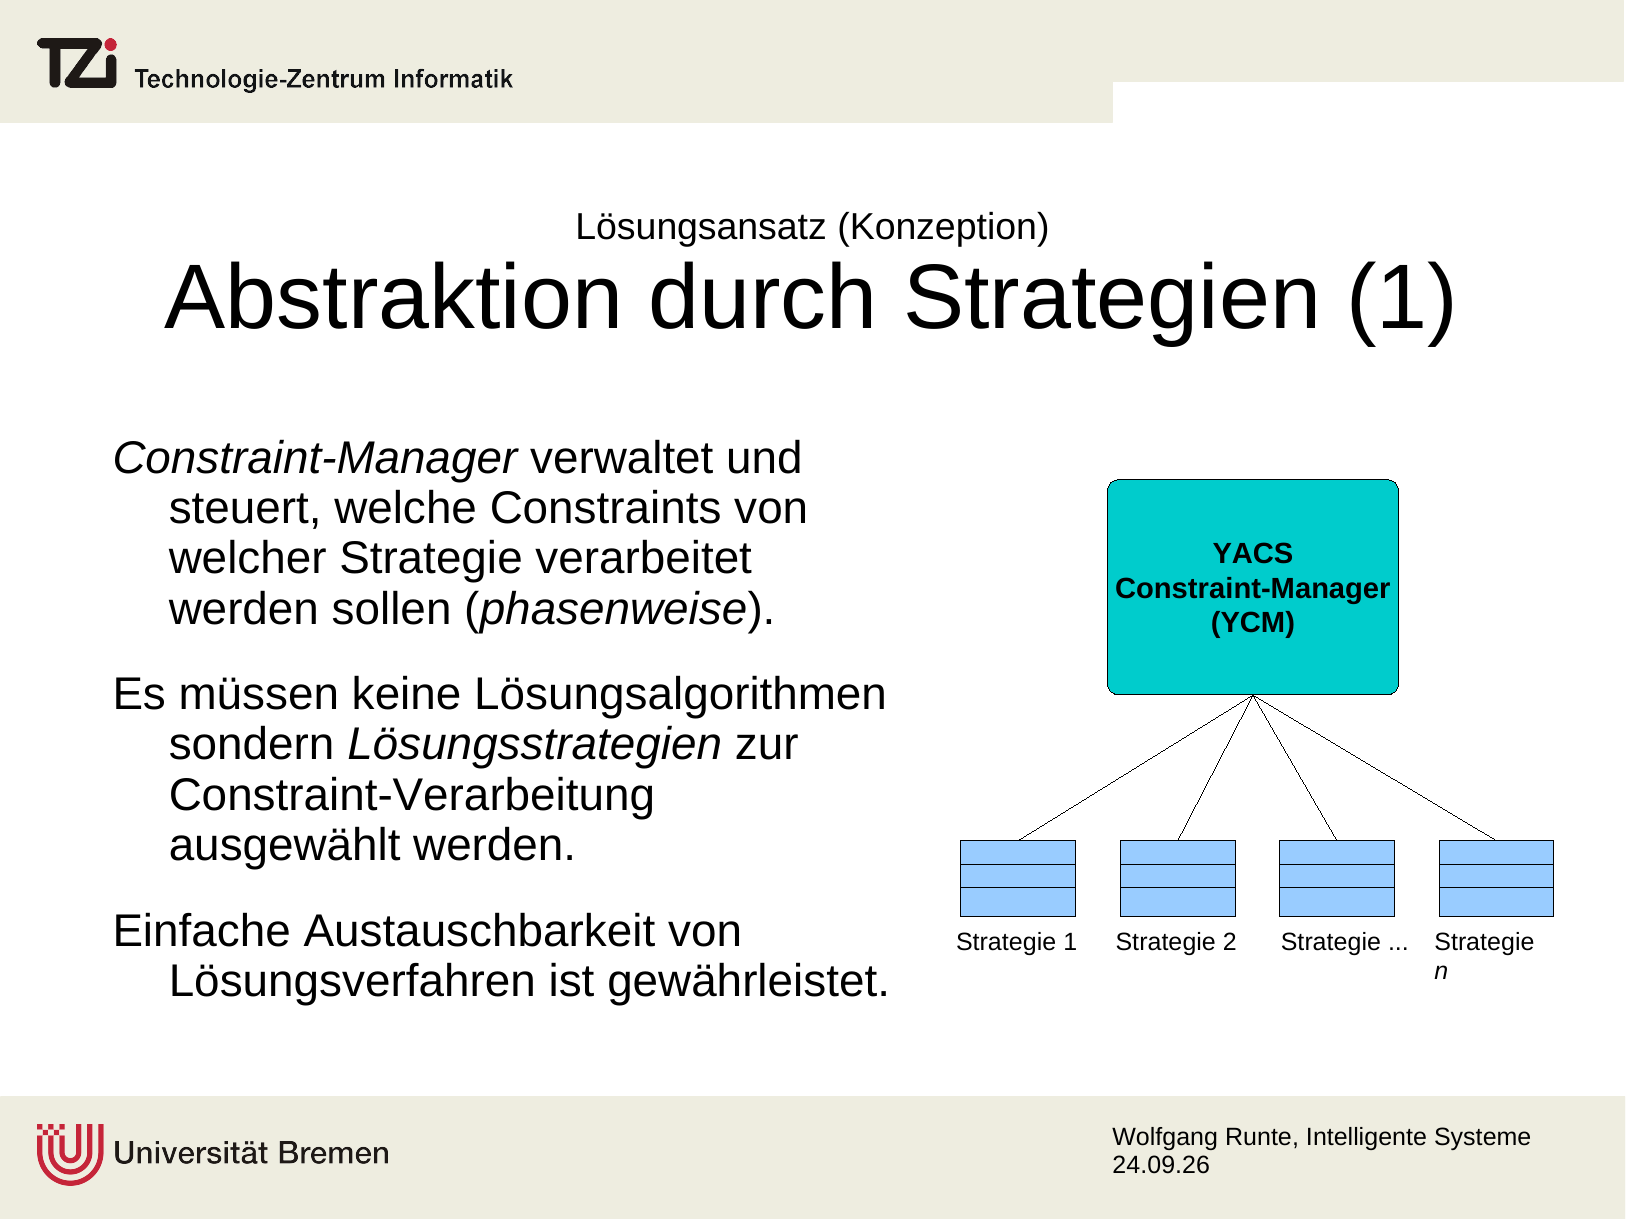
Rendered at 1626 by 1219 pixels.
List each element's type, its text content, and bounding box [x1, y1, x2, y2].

title Lösungsansatz (Konzeption) Abstraktion durch Strategien (1) [112, 162, 1513, 393]
picture [37, 1124, 388, 1186]
text_box Strategie n [1434, 925, 1556, 960]
picture [37, 38, 513, 93]
text_box [1120, 840, 1236, 917]
text_box Strategie 2 [1115, 925, 1237, 954]
text_box [1439, 840, 1554, 917]
text_box [1279, 840, 1395, 917]
text_box YACS Constraint-Manager (YCM) [1107, 479, 1399, 695]
text_box Strategie ... [1280, 925, 1410, 954]
list Constraint-Manager verwaltet und steuert, welche Constraints von welcher Strategie verarbeitet werden sollen (phasenweise). Es müssen keine Lösungsalgorithmen sondern Lösungsstrategien zur Constraint-Verarbeitung ausgewählt werden. Einfache Austauschbarkeit von Lösungsverfahren ist gewährleistet. [112, 433, 898, 1070]
text_box [960, 840, 1076, 917]
text_box Strategie 1 [956, 925, 1078, 954]
